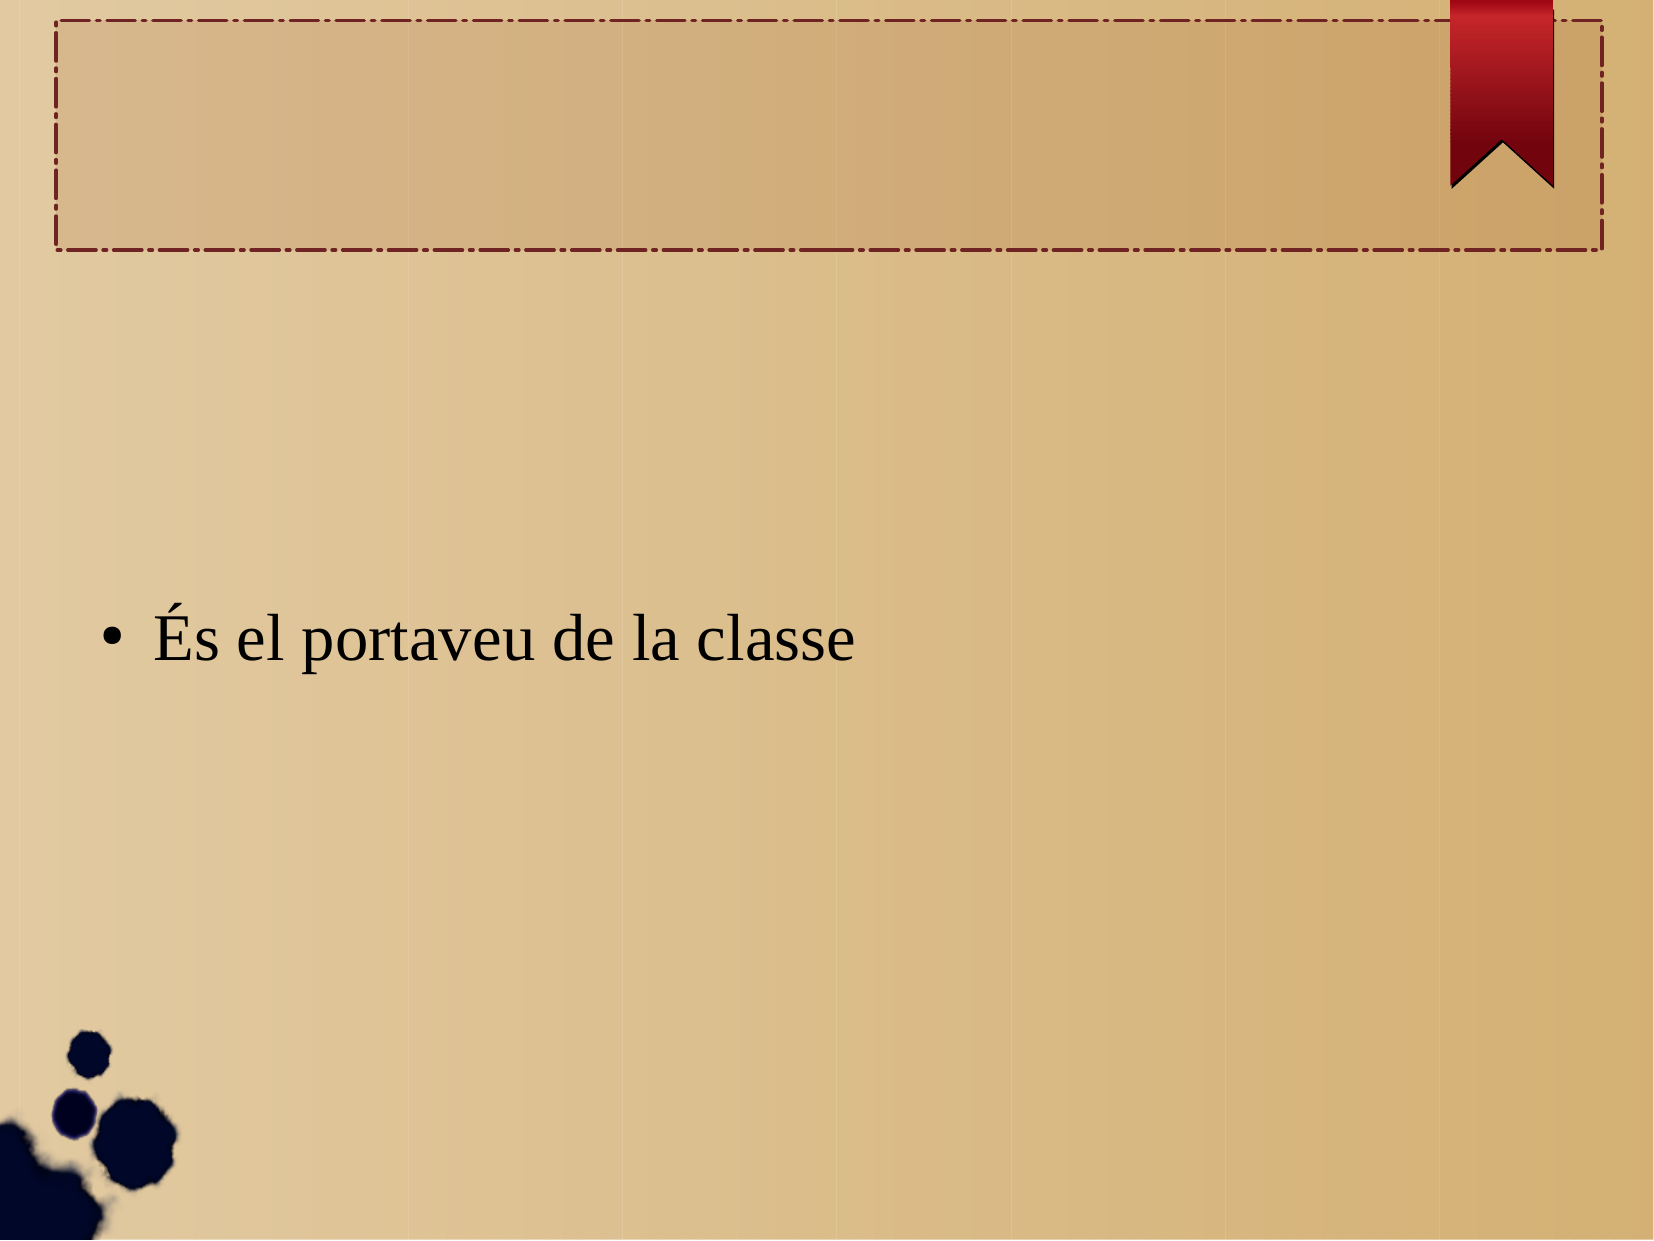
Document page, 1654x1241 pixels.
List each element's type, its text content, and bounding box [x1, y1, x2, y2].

list És el portaveu de la classe [82, 290, 1538, 1010]
